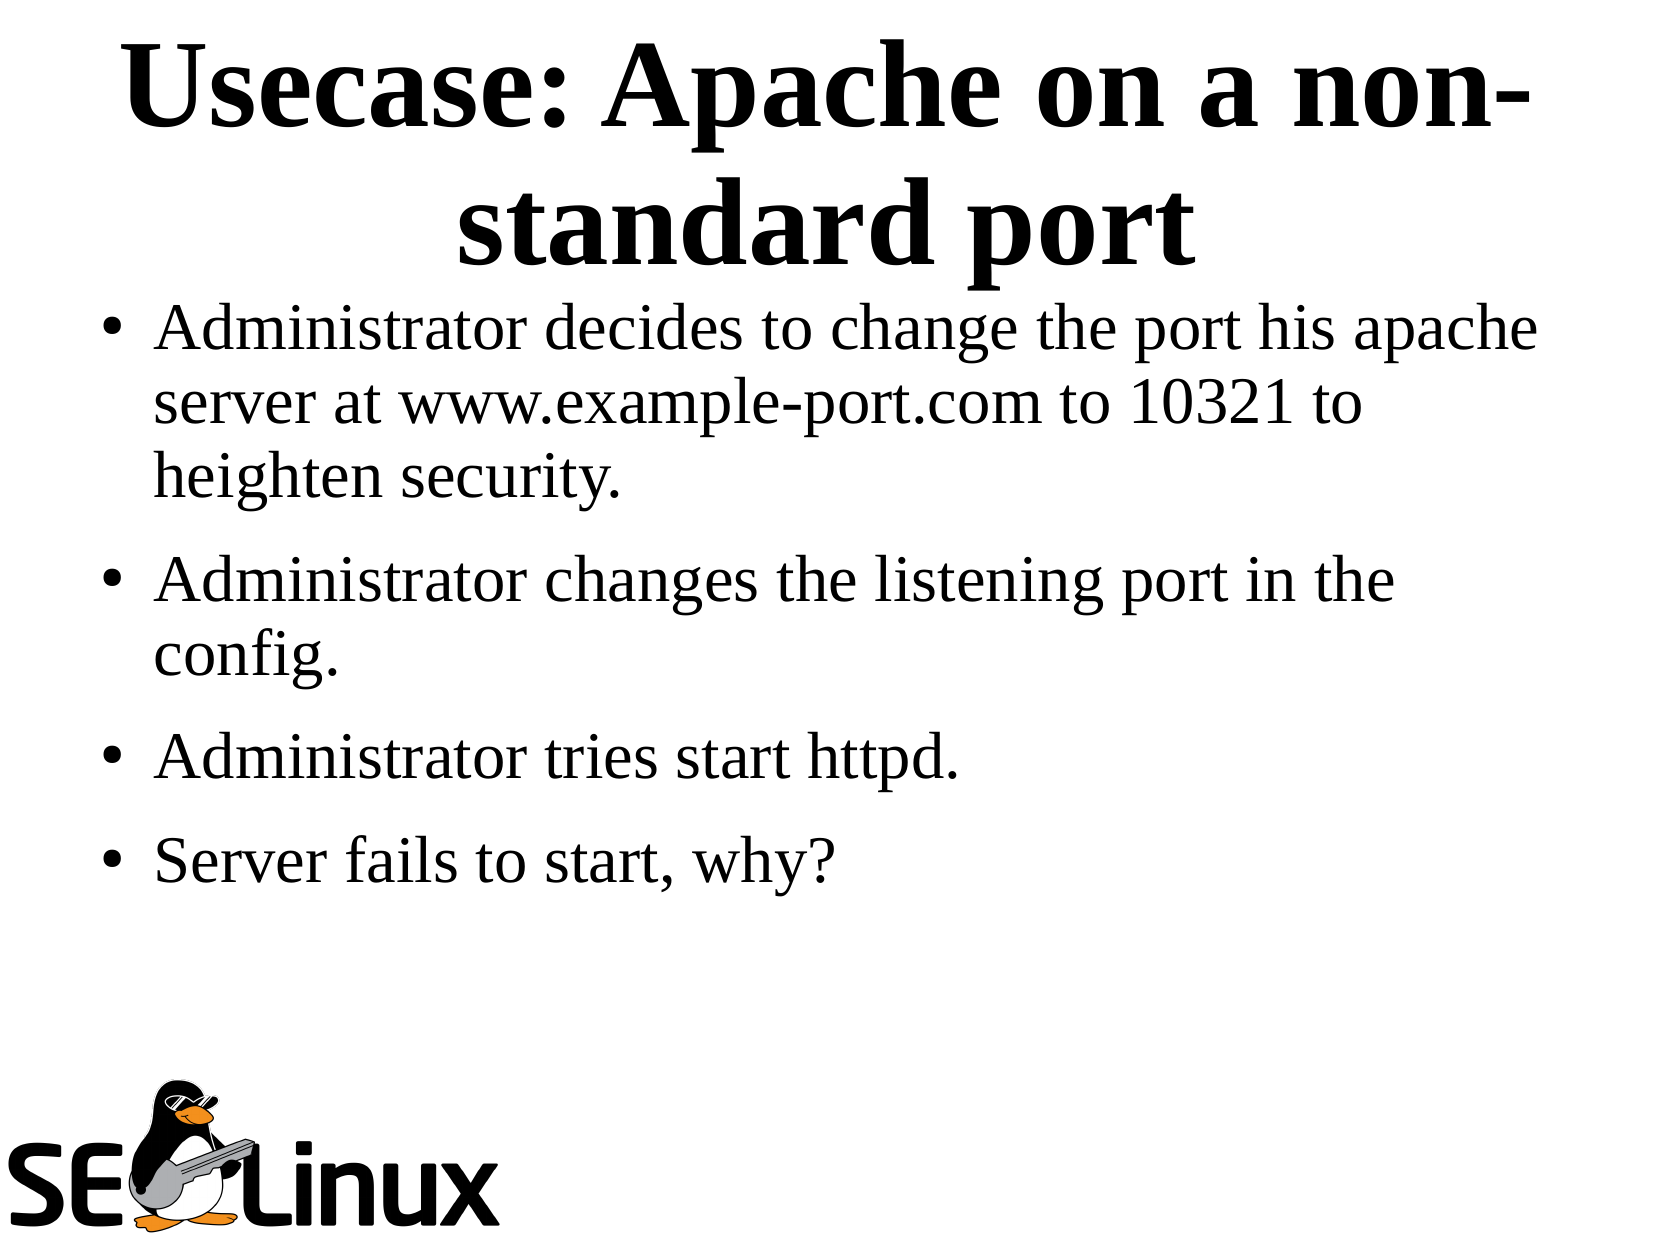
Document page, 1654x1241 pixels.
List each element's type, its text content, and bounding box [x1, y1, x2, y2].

list Administrator decides to change the port his apache server at www.example-port.com to 10321 to heighten security. Administrator changes the listening port in the config. Administrator tries start httpd. Server fails to start, why? [82, 290, 1571, 1010]
title Usecase: Apache on a non-standard port [82, 14, 1571, 290]
picture [0, 919, 526, 1241]
